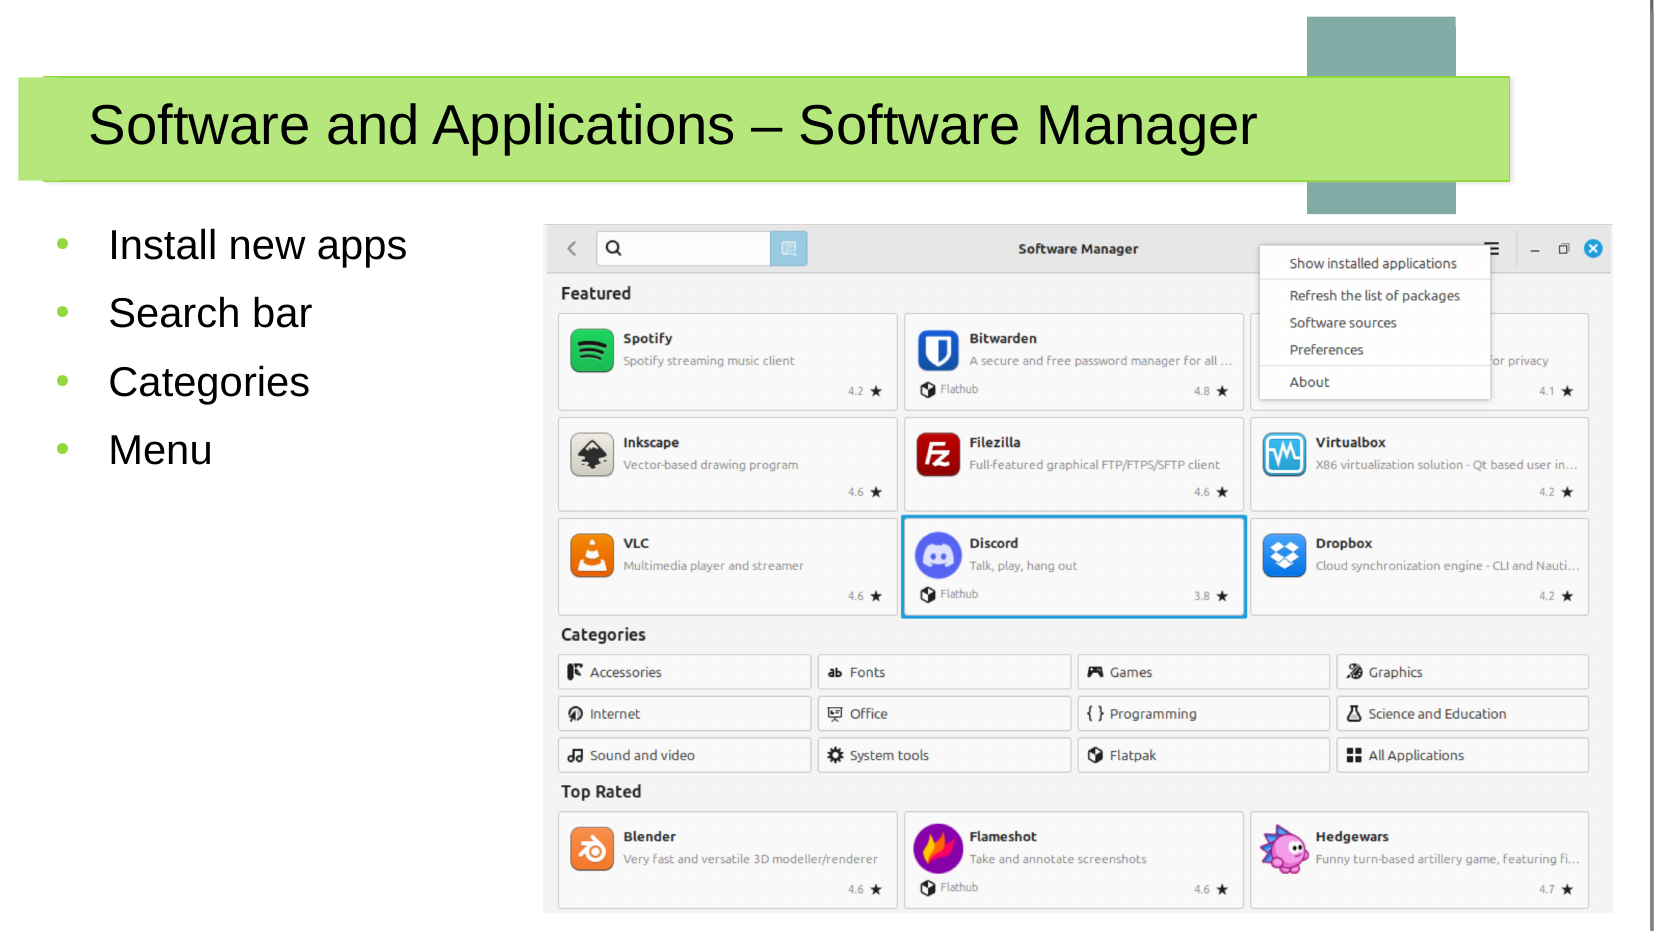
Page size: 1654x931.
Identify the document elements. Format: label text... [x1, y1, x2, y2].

title Software and Applications – Software Manager [88, 73, 1506, 178]
list Install new apps Search bar Categories Menu [37, 221, 526, 901]
picture [543, 224, 1613, 913]
